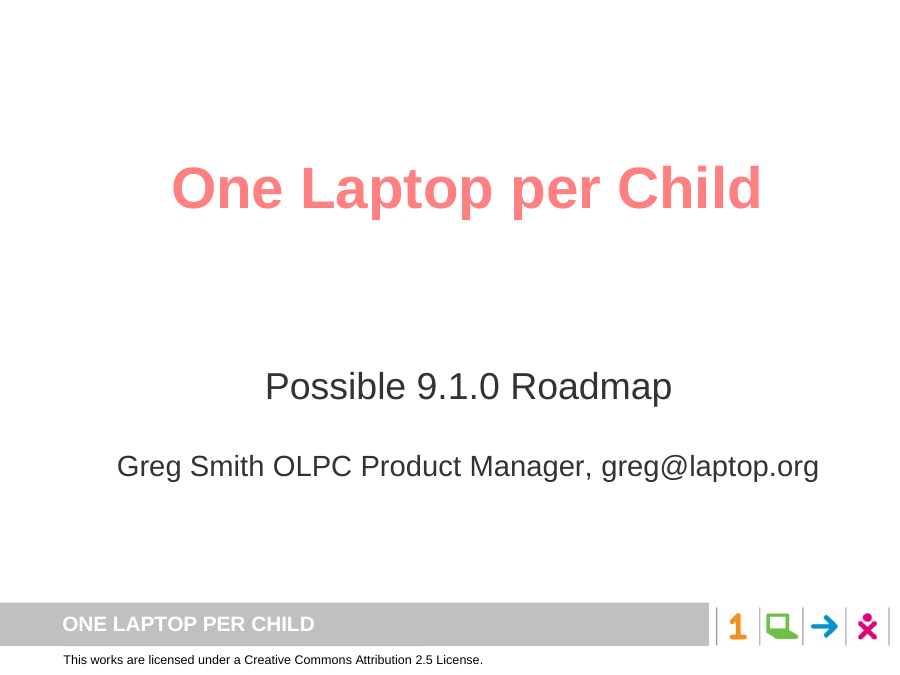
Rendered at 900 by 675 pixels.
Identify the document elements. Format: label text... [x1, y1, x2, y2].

text_box Possible 9.1.0 Roadmap Greg Smith OLPC Product Manager, greg@laptop.org [37, 324, 900, 451]
text_box One Laptop per Child [71, 149, 863, 221]
picture [709, 598, 898, 655]
